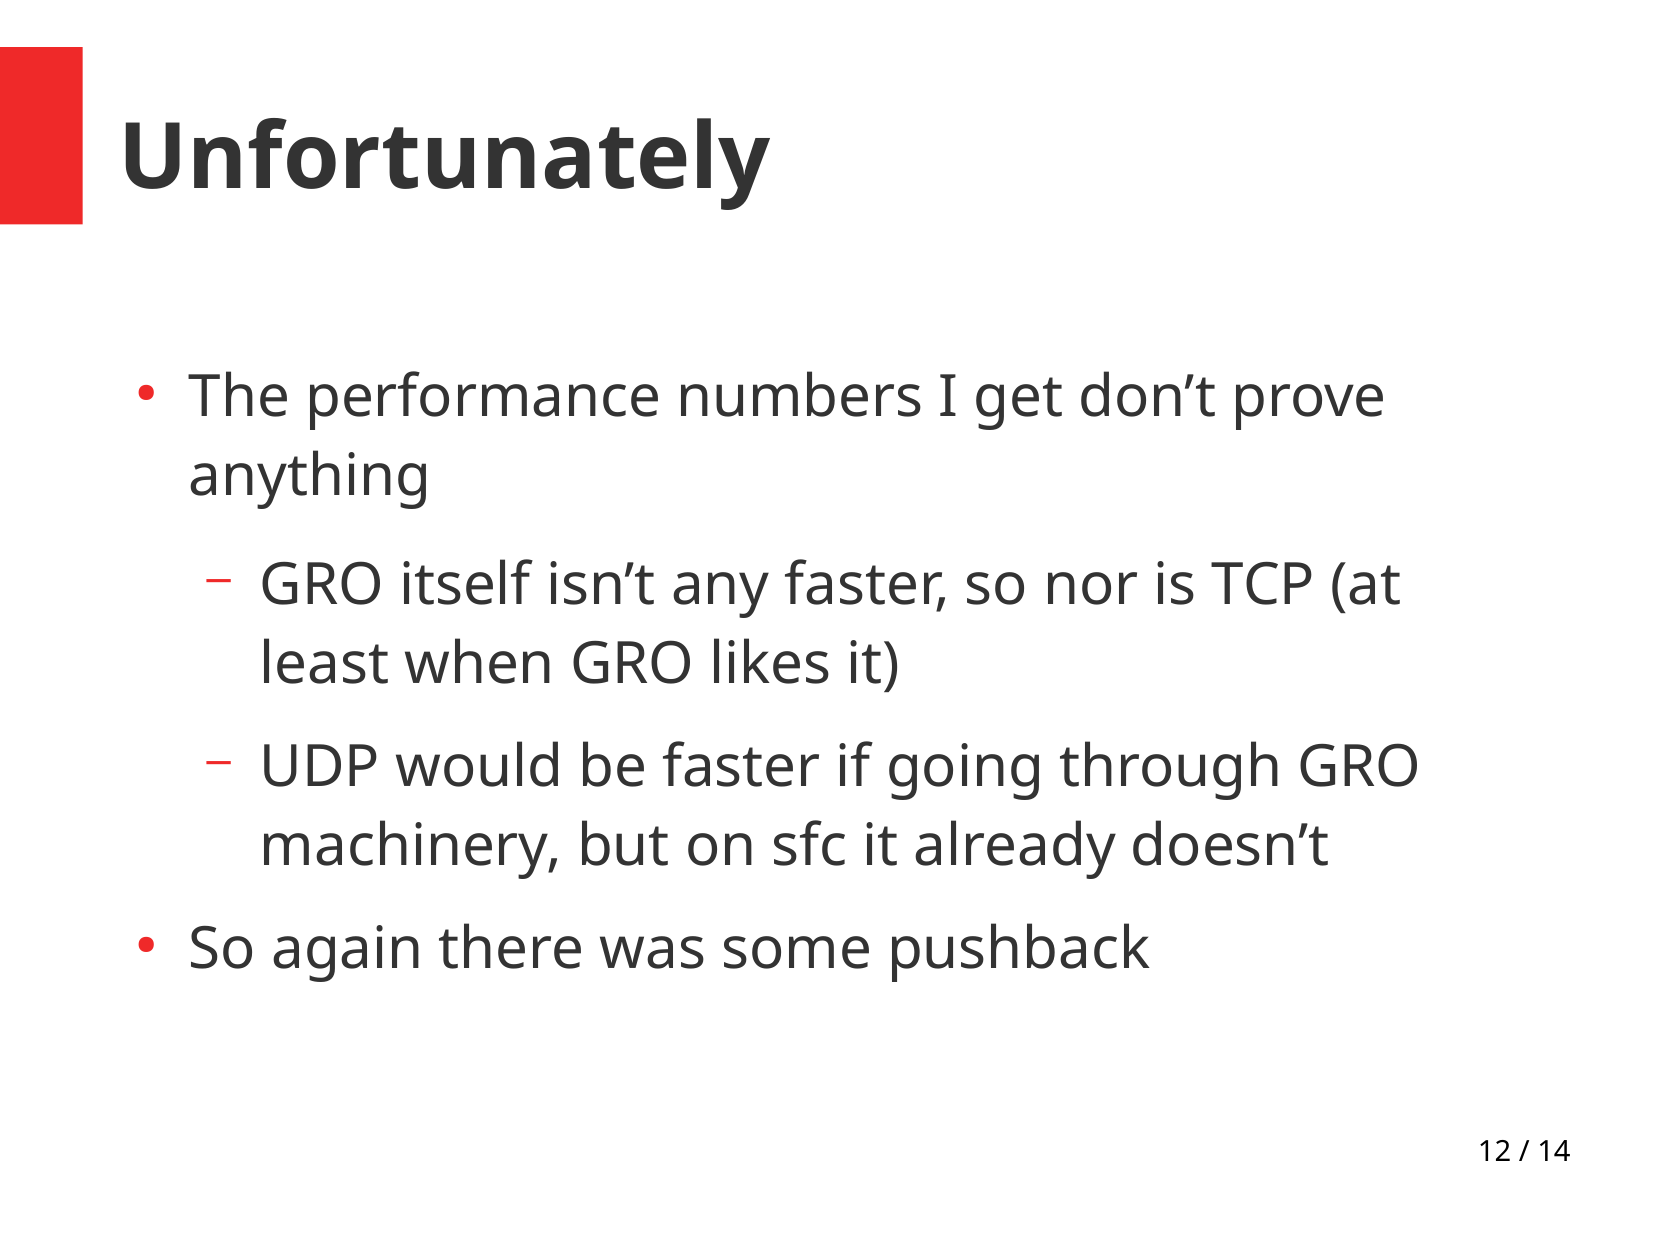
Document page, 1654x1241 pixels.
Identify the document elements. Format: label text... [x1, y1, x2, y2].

title Unfortunately [118, 49, 1571, 257]
list The performance numbers I get don’t prove anything GRO itself isn’t any faster, so nor is TCP (at least when GRO likes it) UDP would be faster if going through GRO machinery, but on sfc it already doesn’t So again there was some pushback [118, 354, 1536, 1074]
